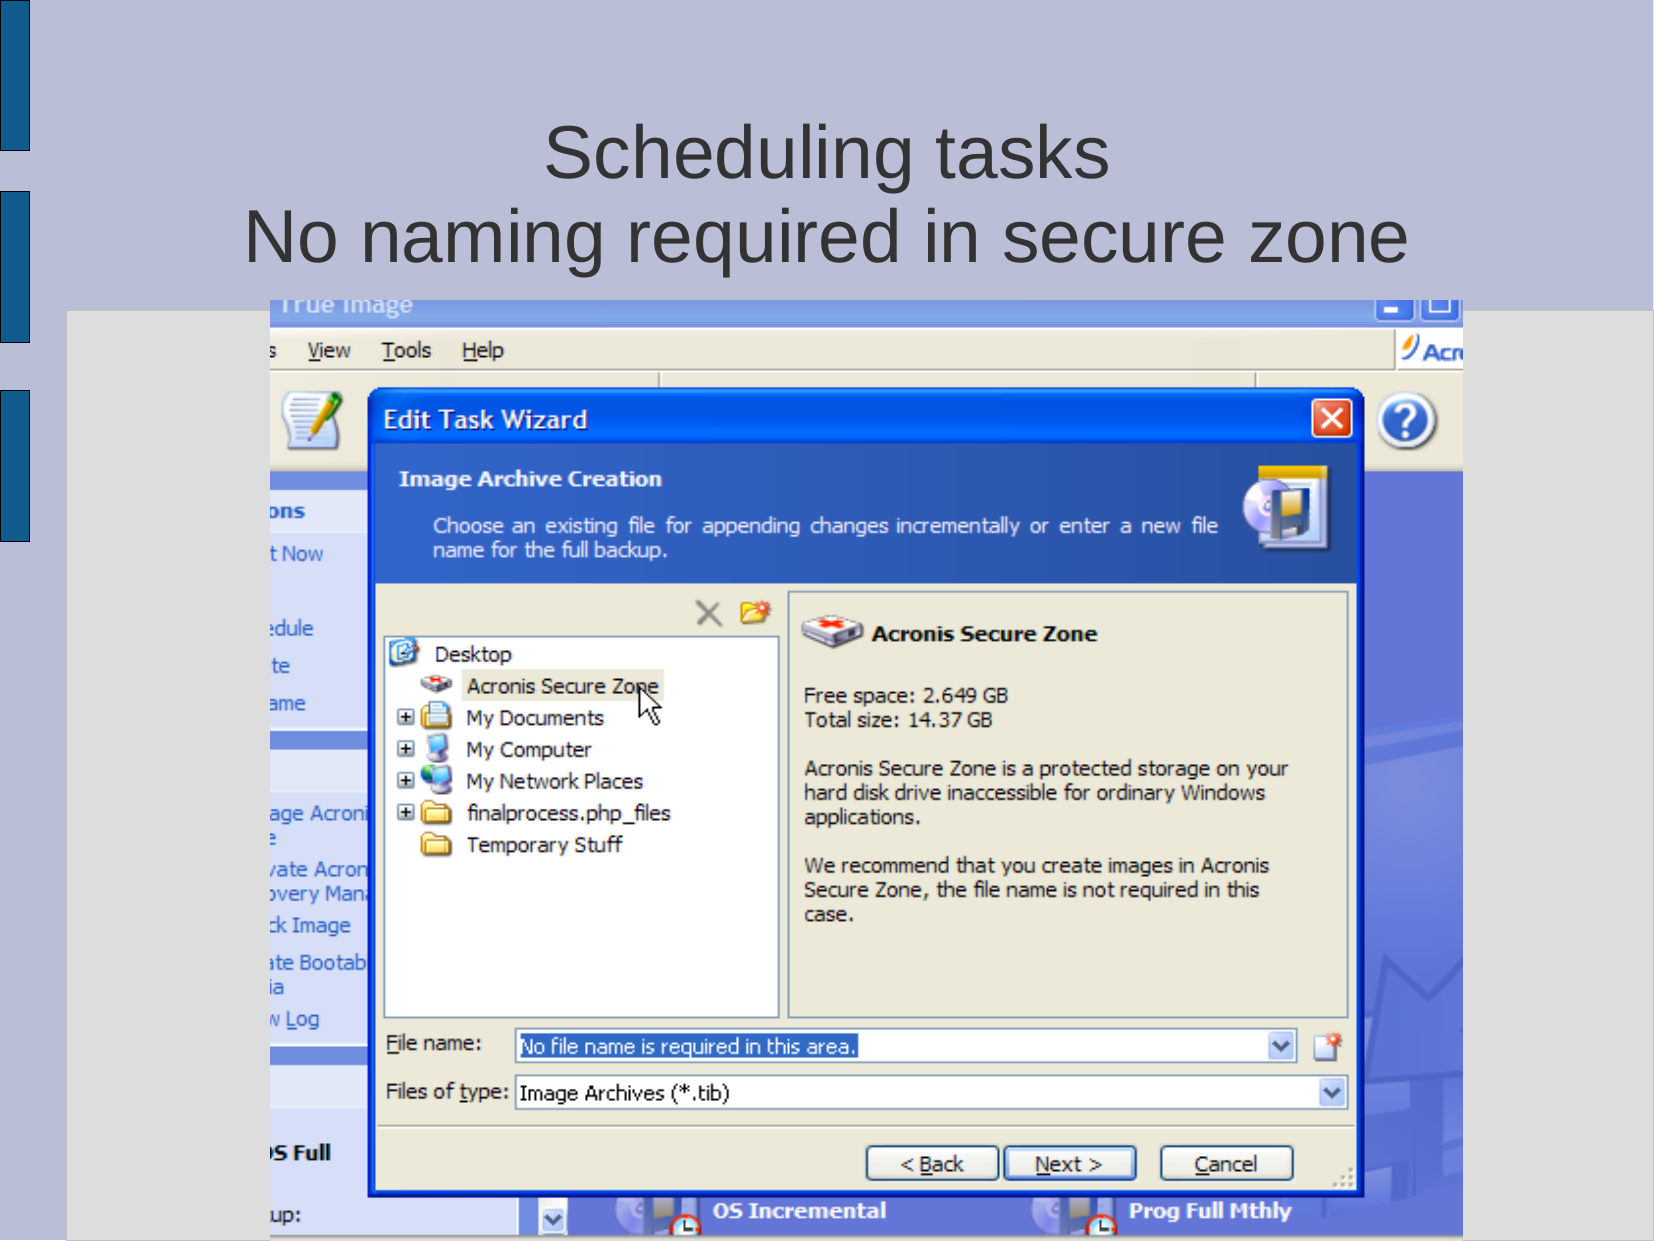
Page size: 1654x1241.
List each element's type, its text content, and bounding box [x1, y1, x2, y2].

picture [270, 300, 1463, 1241]
title Scheduling tasks No naming required in secure zone [121, 91, 1534, 299]
